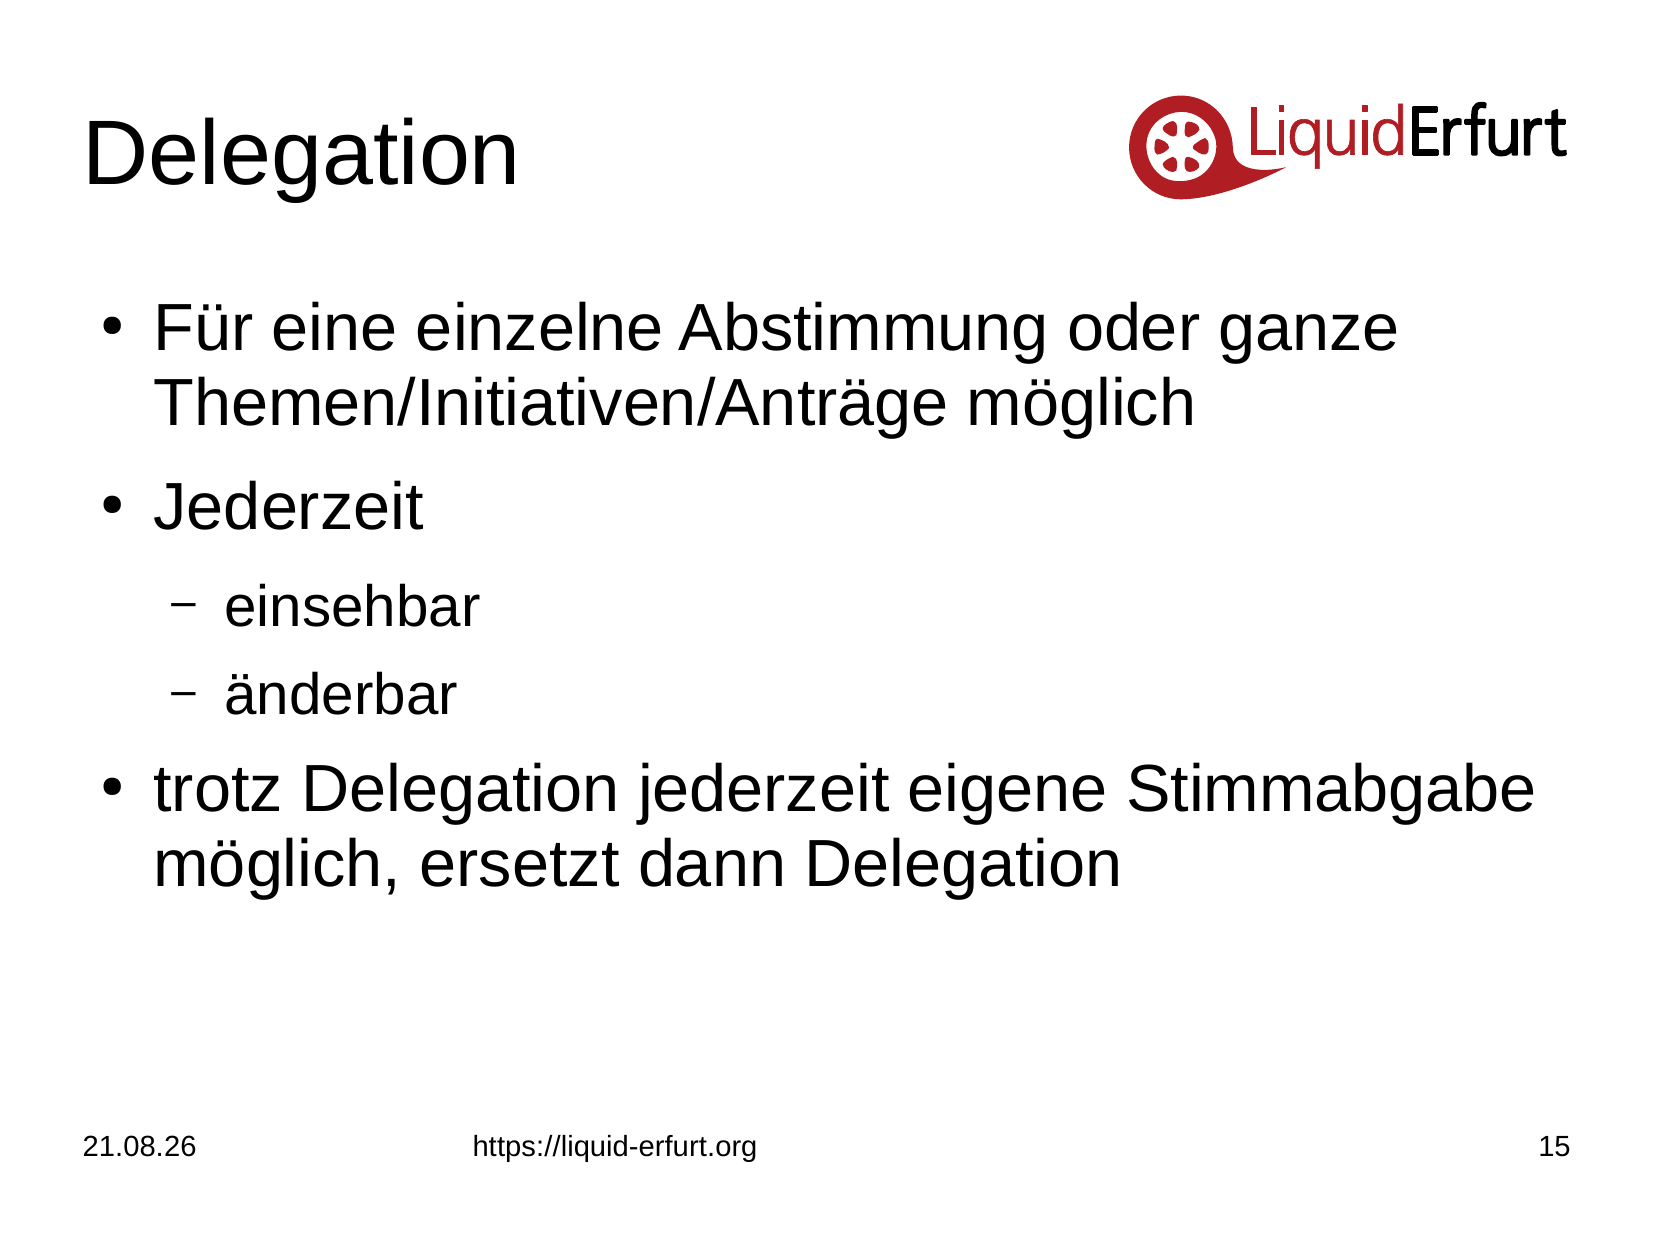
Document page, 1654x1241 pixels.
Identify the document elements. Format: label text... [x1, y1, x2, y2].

list Für eine einzelne Abstimmung oder ganze Themen/Initiativen/Anträge möglich Jederzeit einsehbar änderbar trotz Delegation jederzeit eigene Stimmabgabe möglich, ersetzt dann Delegation [82, 290, 1571, 1010]
title Delegation [82, 49, 1571, 257]
